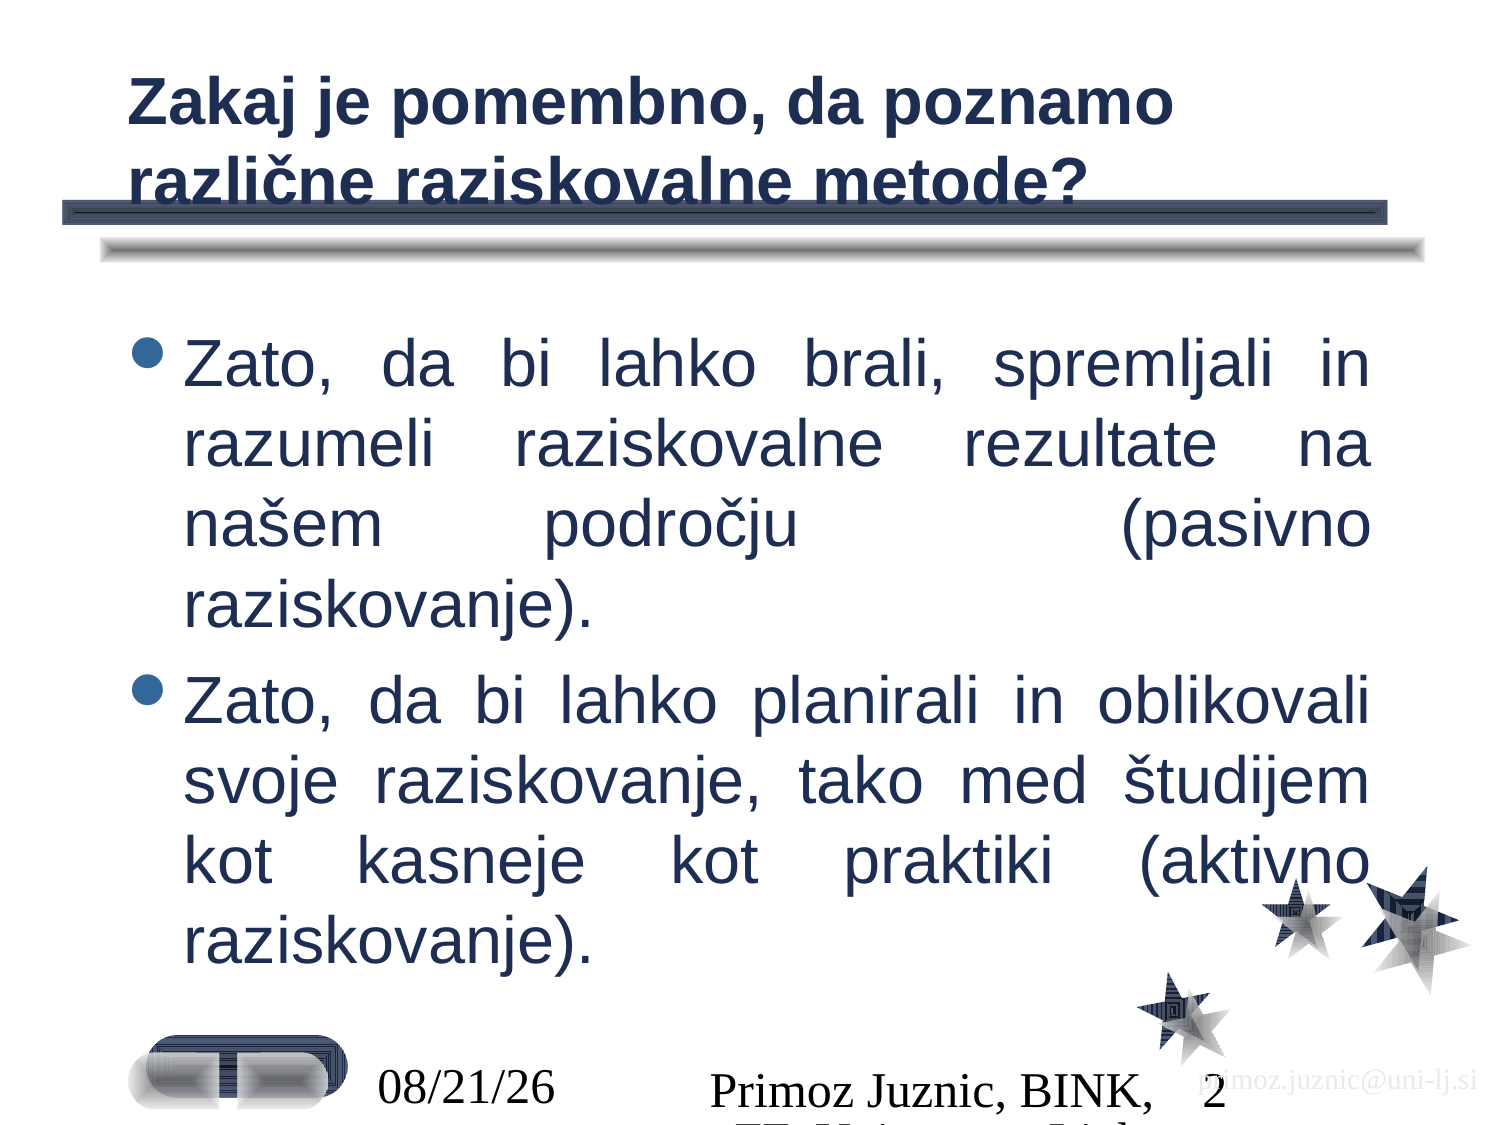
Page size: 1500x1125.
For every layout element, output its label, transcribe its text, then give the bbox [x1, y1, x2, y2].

list Zato, da bi lahko brali, spremljali in razumeli raziskovalne rezultate na našem področju (pasivno raziskovanje). Zato, da bi lahko planirali in oblikovali svoje raziskovanje, tako med študijem kot kasneje kot praktiki (aktivno raziskovanje). [112, 312, 1388, 988]
title Zakaj je pomembno, da poznamo različne raziskovalne metode? [112, 37, 1388, 225]
